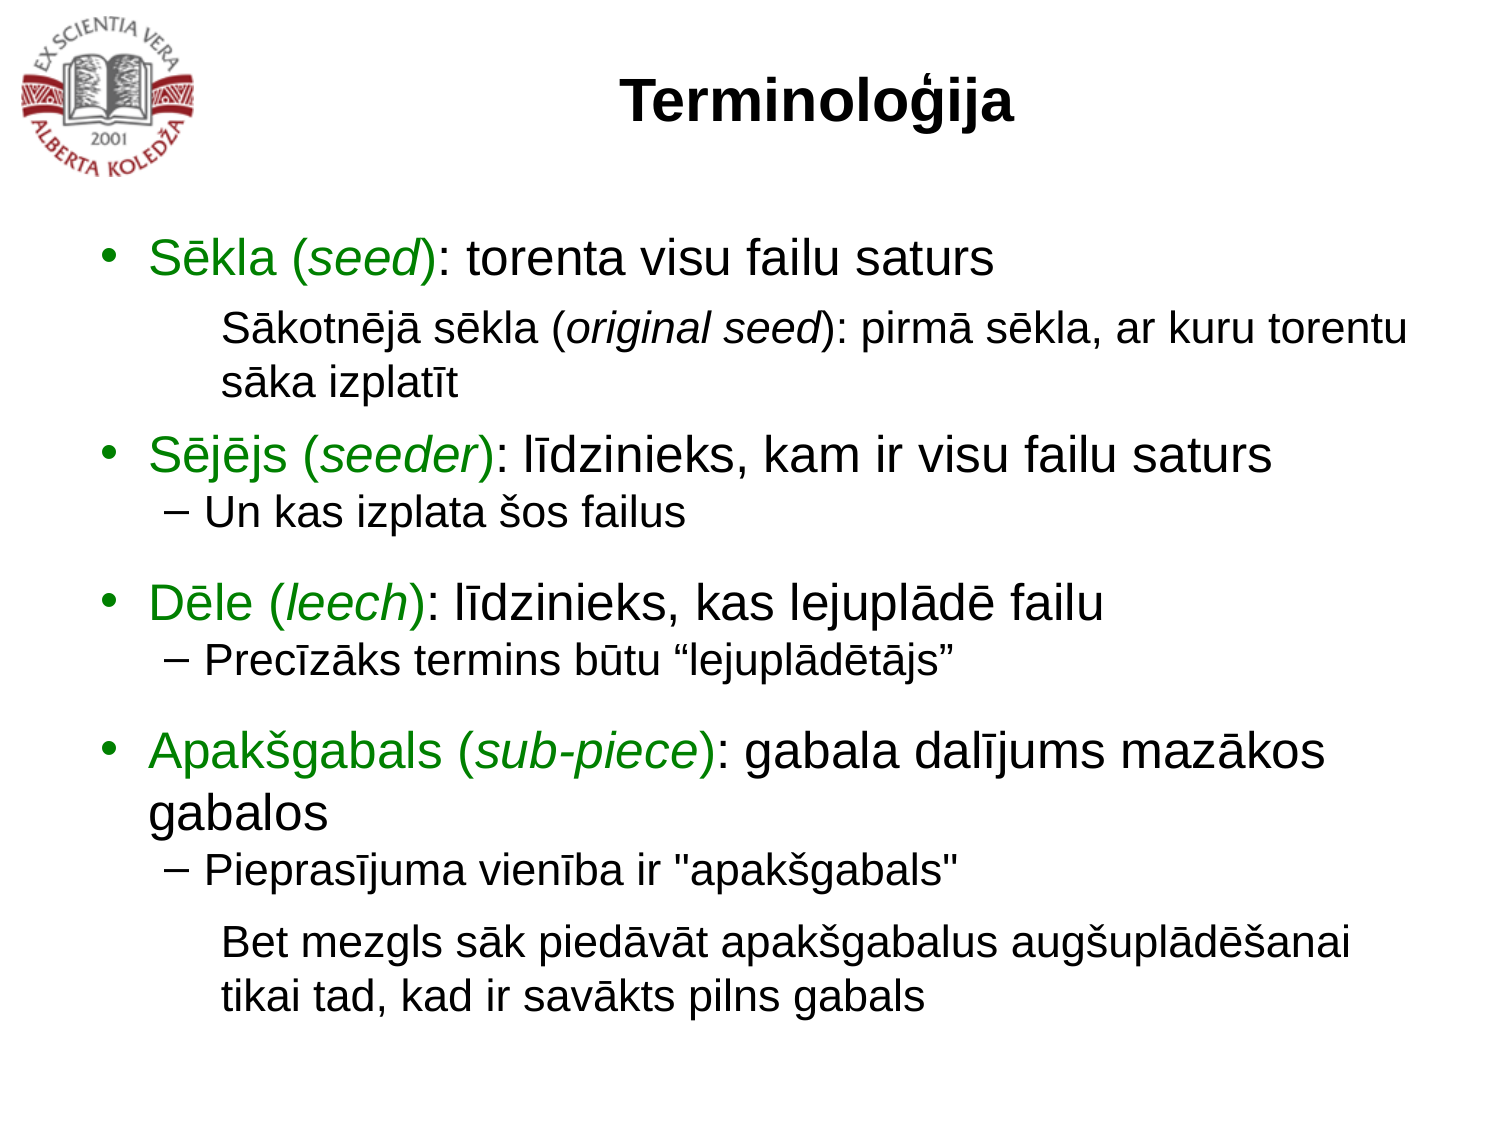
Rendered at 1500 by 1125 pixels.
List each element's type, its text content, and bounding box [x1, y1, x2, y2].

picture [21, 16, 194, 177]
title Terminoloģija [187, 44, 1425, 150]
list Sēkla (seed): torenta visu failu saturs Sākotnējā sēkla (original seed): pirmā sēkla, ar kuru torentu sāka izplatīt Sējējs (seeder): līdzinieks, kam ir visu failu saturs Un kas izplata šos failus Dēle (leech): līdzinieks, kas lejuplādē failu Precīzāks termins būtu “lejuplādētājs” Apakšgabals (sub-piece): gabala dalījums mazākos gabalos Pieprasījuma vienība ir "apakšgabals" Bet mezgls sāk piedāvāt apakšgabalus augšuplādēšanai tikai tad, kad ir savākts pilns gabals [85, 216, 1436, 1035]
